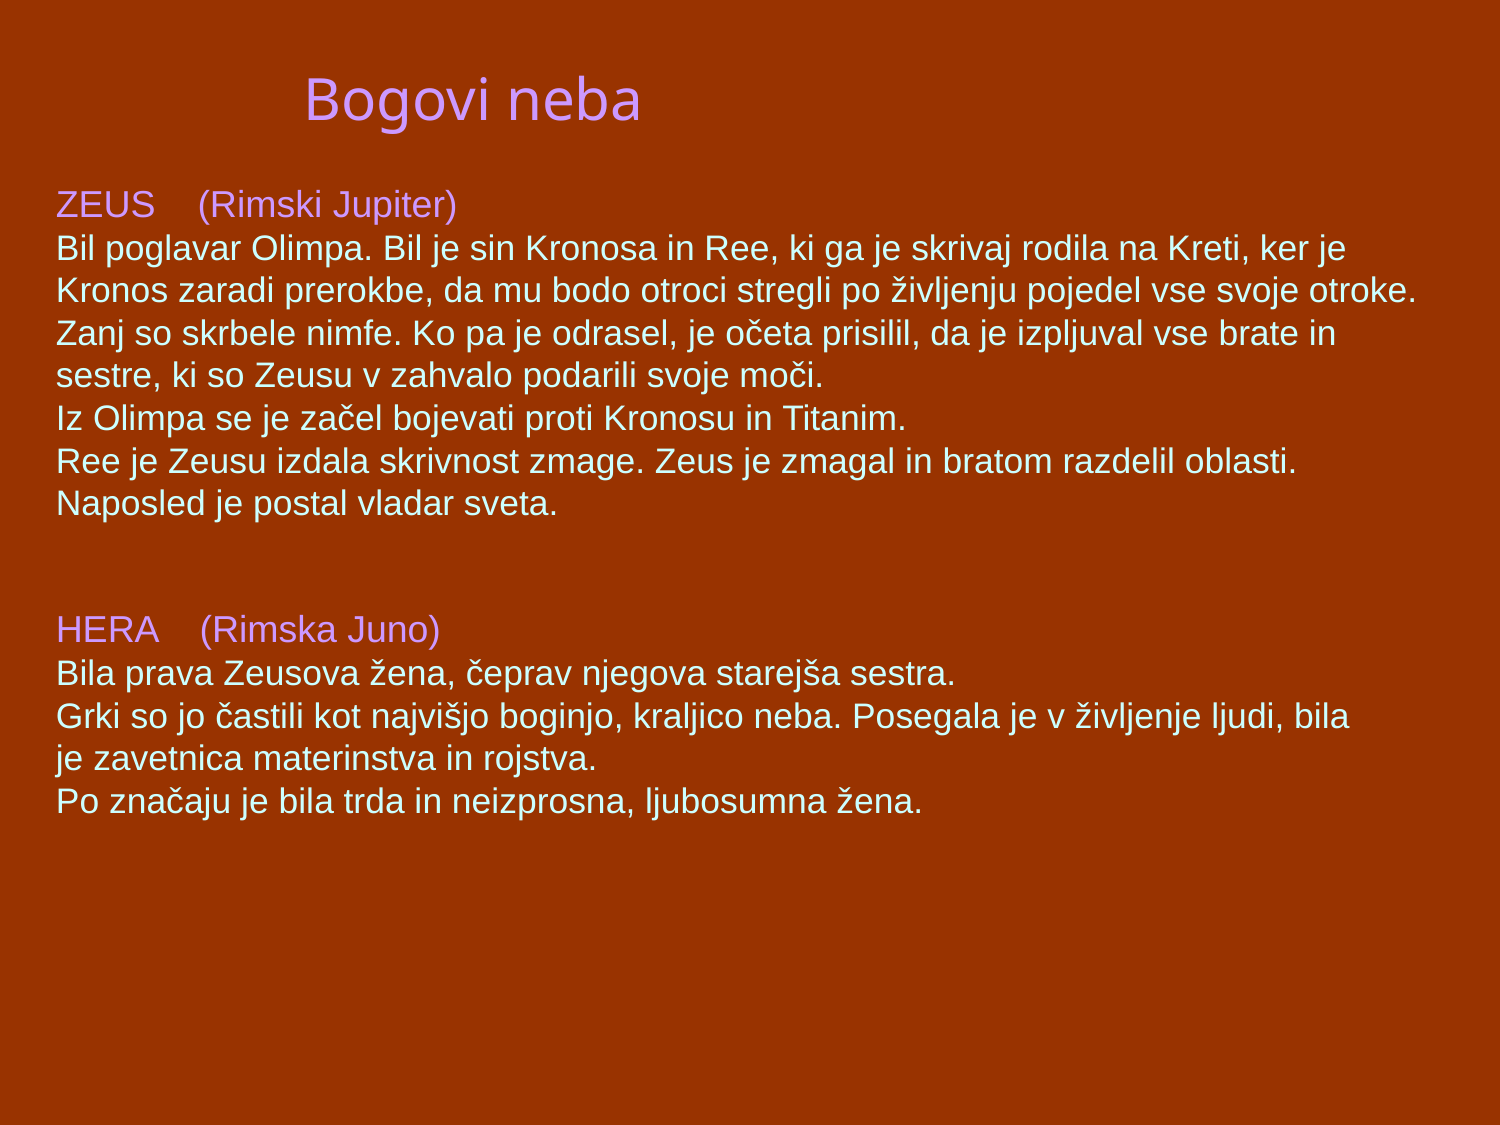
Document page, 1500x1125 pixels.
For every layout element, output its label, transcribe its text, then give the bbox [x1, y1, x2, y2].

text_box Bogovi neba [289, 54, 821, 140]
text_box ZEUS (Rimski Jupiter) Bil poglavar Olimpa. Bil je sin Kronosa in Ree, ki ga je skrivaj rodila na Kreti, ker je Kronos zaradi prerokbe, da mu bodo otroci stregli po življenju pojedel vse svoje otroke. Zanj so skrbele nimfe. Ko pa je odrasel, je očeta prisilil, da je izpljuval vse brate in sestre, ki so Zeusu v zahvalo podarili svoje moči. Iz Olimpa se je začel bojevati proti Kronosu in Titanim. Ree je Zeusu izdala skrivnost zmage. Zeus je zmagal in bratom razdelil oblasti. Naposled je postal vladar sveta. [41, 172, 1447, 531]
text_box HERA (Rimska Juno) Bila prava Zeusova žena, čeprav njegova starejša sestra. Grki so jo častili kot najvišjo boginjo, kraljico neba. Posegala je v življenje ljudi, bila je zavetnica materinstva in rojstva. Po značaju je bila trda in neizprosna, ljubosumna žena. [41, 597, 1376, 828]
